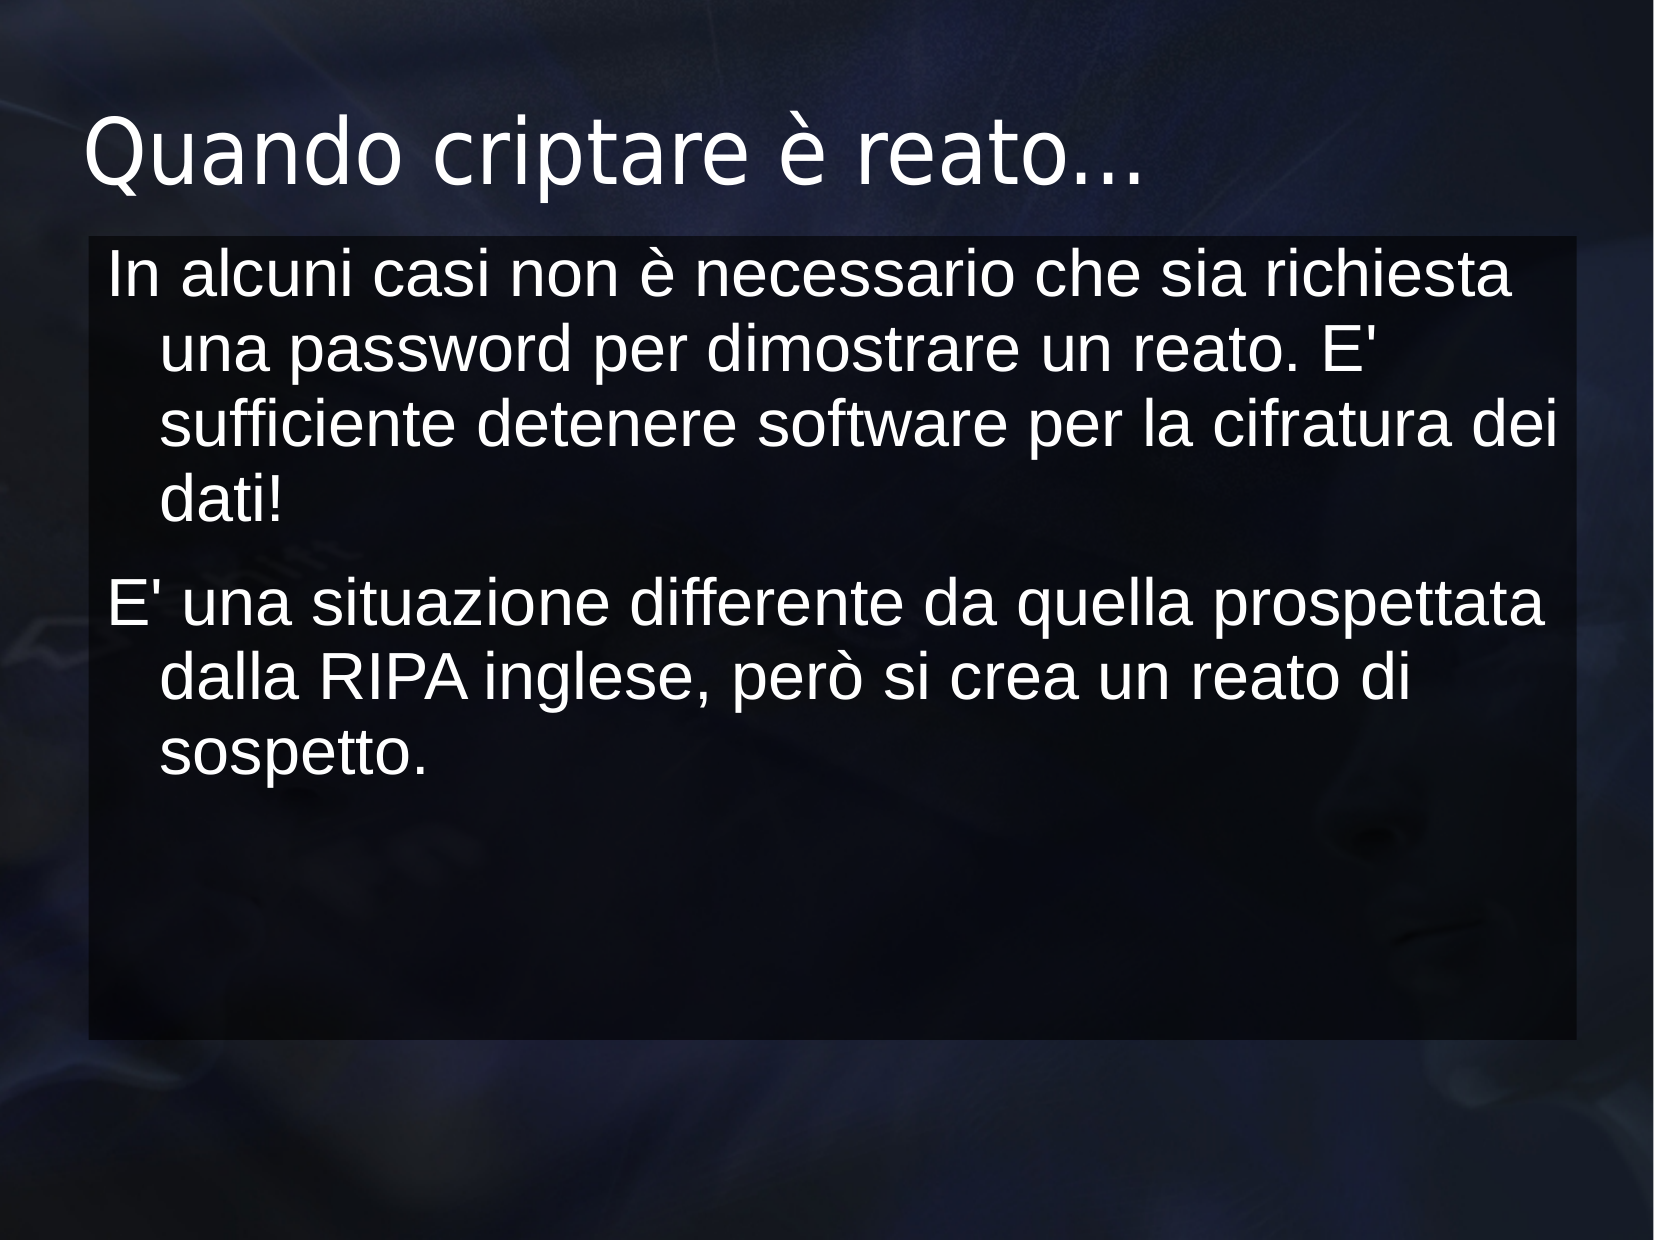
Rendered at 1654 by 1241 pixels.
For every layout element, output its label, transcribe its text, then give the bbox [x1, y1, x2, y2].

picture [0, 0, 1654, 1240]
list In alcuni casi non è necessario che sia richiesta una password per dimostrare un reato. E' sufficiente detenere software per la cifratura dei dati! E' una situazione differente da quella prospettata dalla RIPA inglese, però si crea un reato di sospetto. [88, 236, 1577, 1040]
title Quando criptare è reato... [82, 56, 1571, 250]
